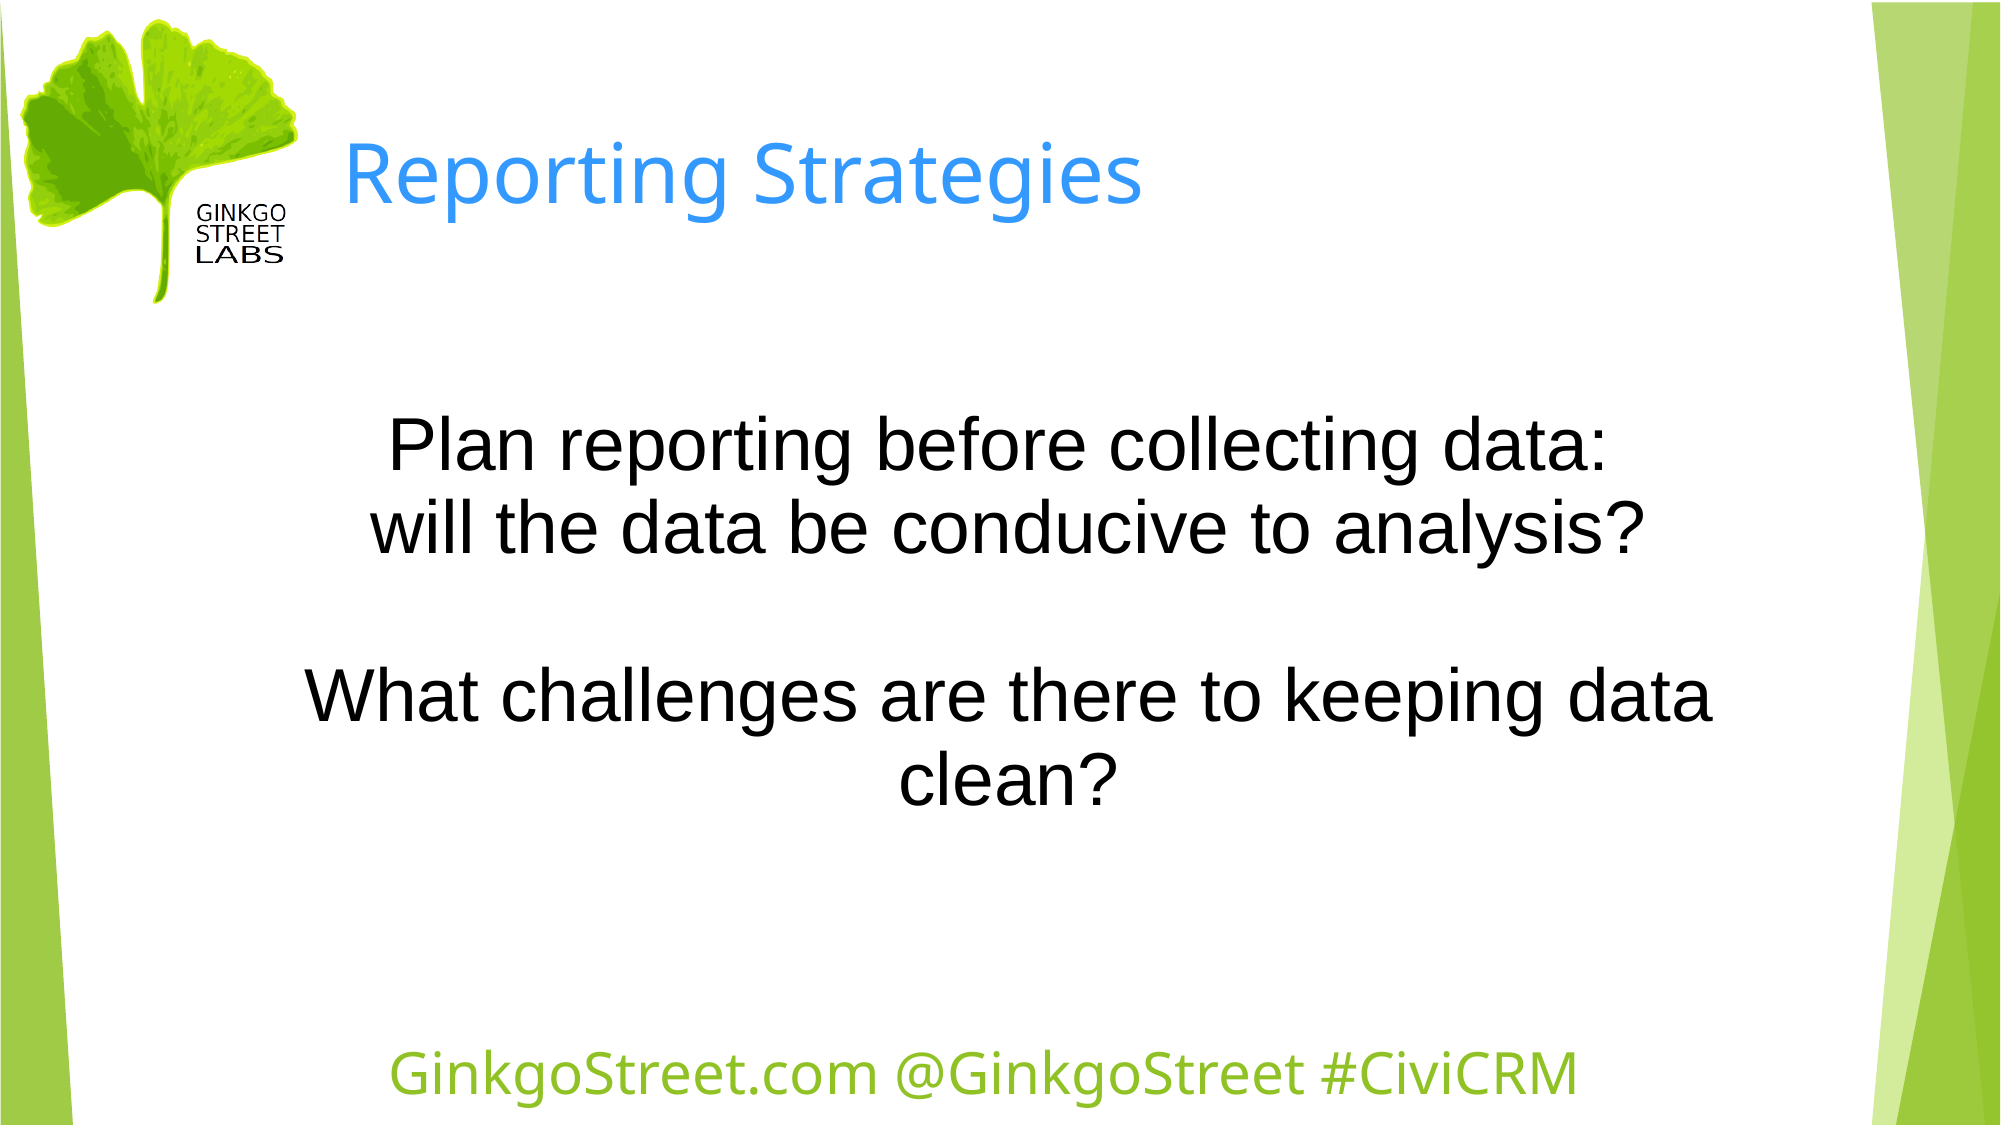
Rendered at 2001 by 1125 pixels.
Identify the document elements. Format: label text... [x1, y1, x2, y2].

subtitle Plan reporting before collecting data: will the data be conducive to analysis? What challenges are there to keeping data clean? [242, 331, 1777, 968]
title Reporting Strategies [342, 62, 1779, 280]
picture [20, 19, 298, 304]
